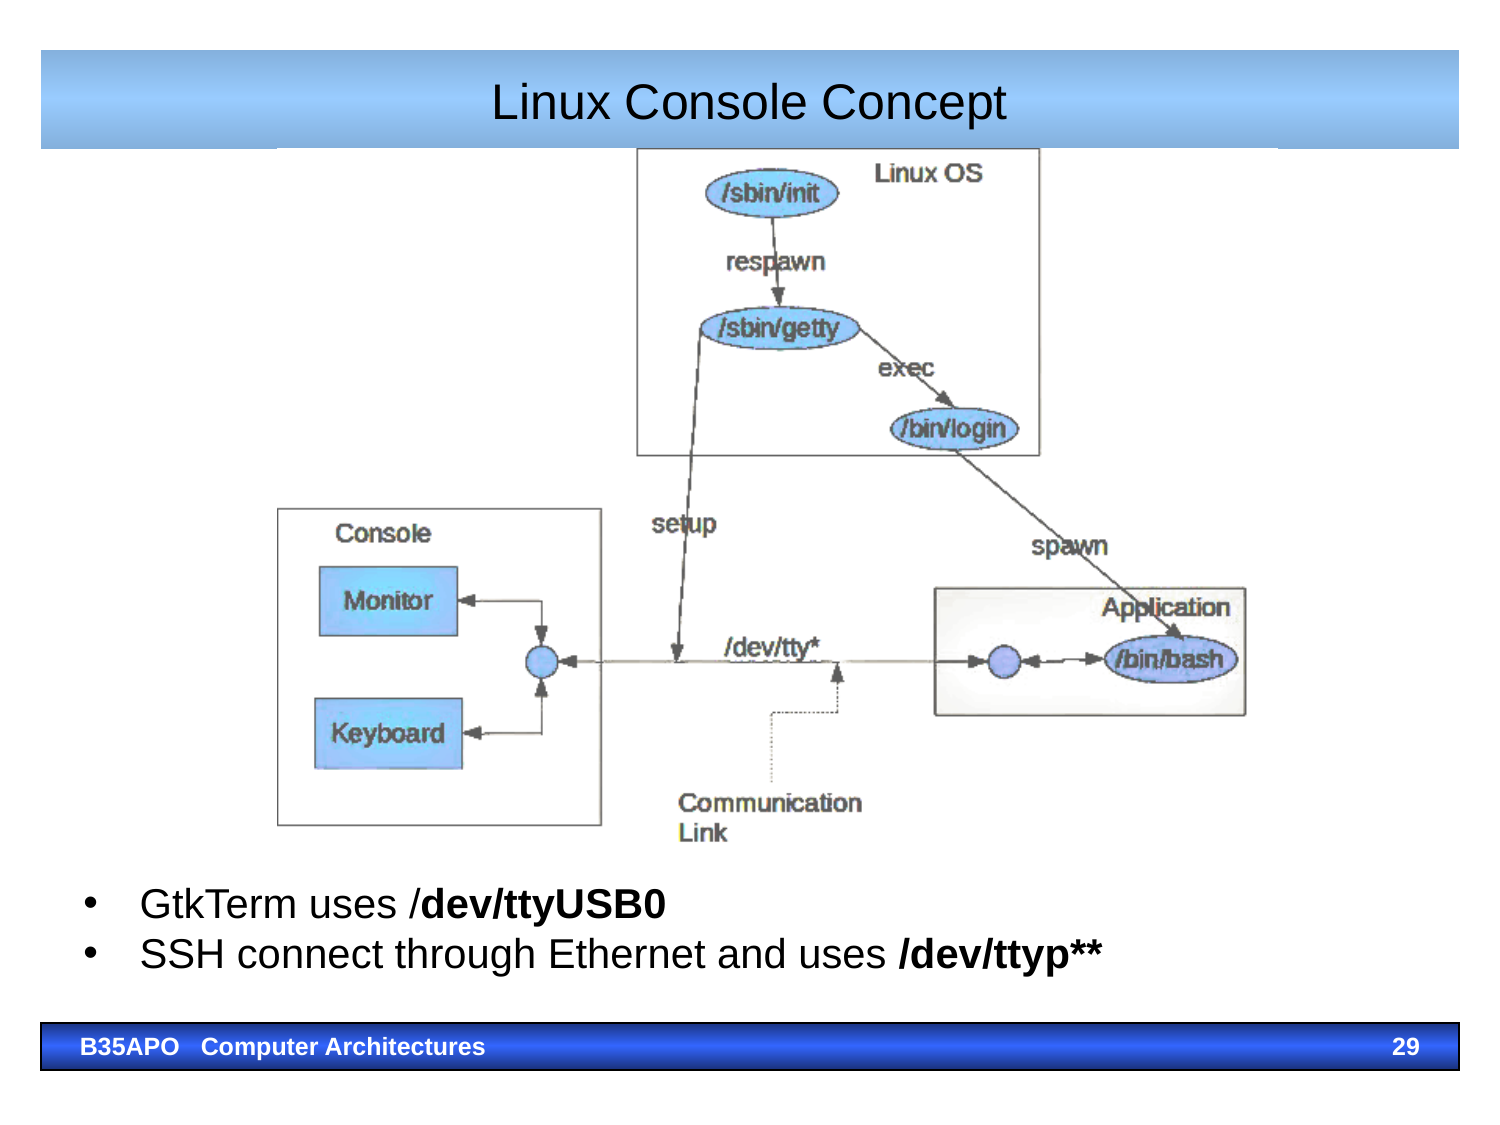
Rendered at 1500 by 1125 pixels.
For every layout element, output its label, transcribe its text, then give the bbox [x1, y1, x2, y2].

picture [277, 148, 1278, 853]
footer B35APO Computer Architectures [64, 1023, 1424, 1071]
text_box GtkTerm uses /dev/ttyUSB0 SSH connect through Ethernet and uses /dev/ttyp** [68, 869, 1130, 985]
title Linux Console Concept [41, 50, 1459, 149]
slide_number <number> [1340, 1023, 1436, 1069]
